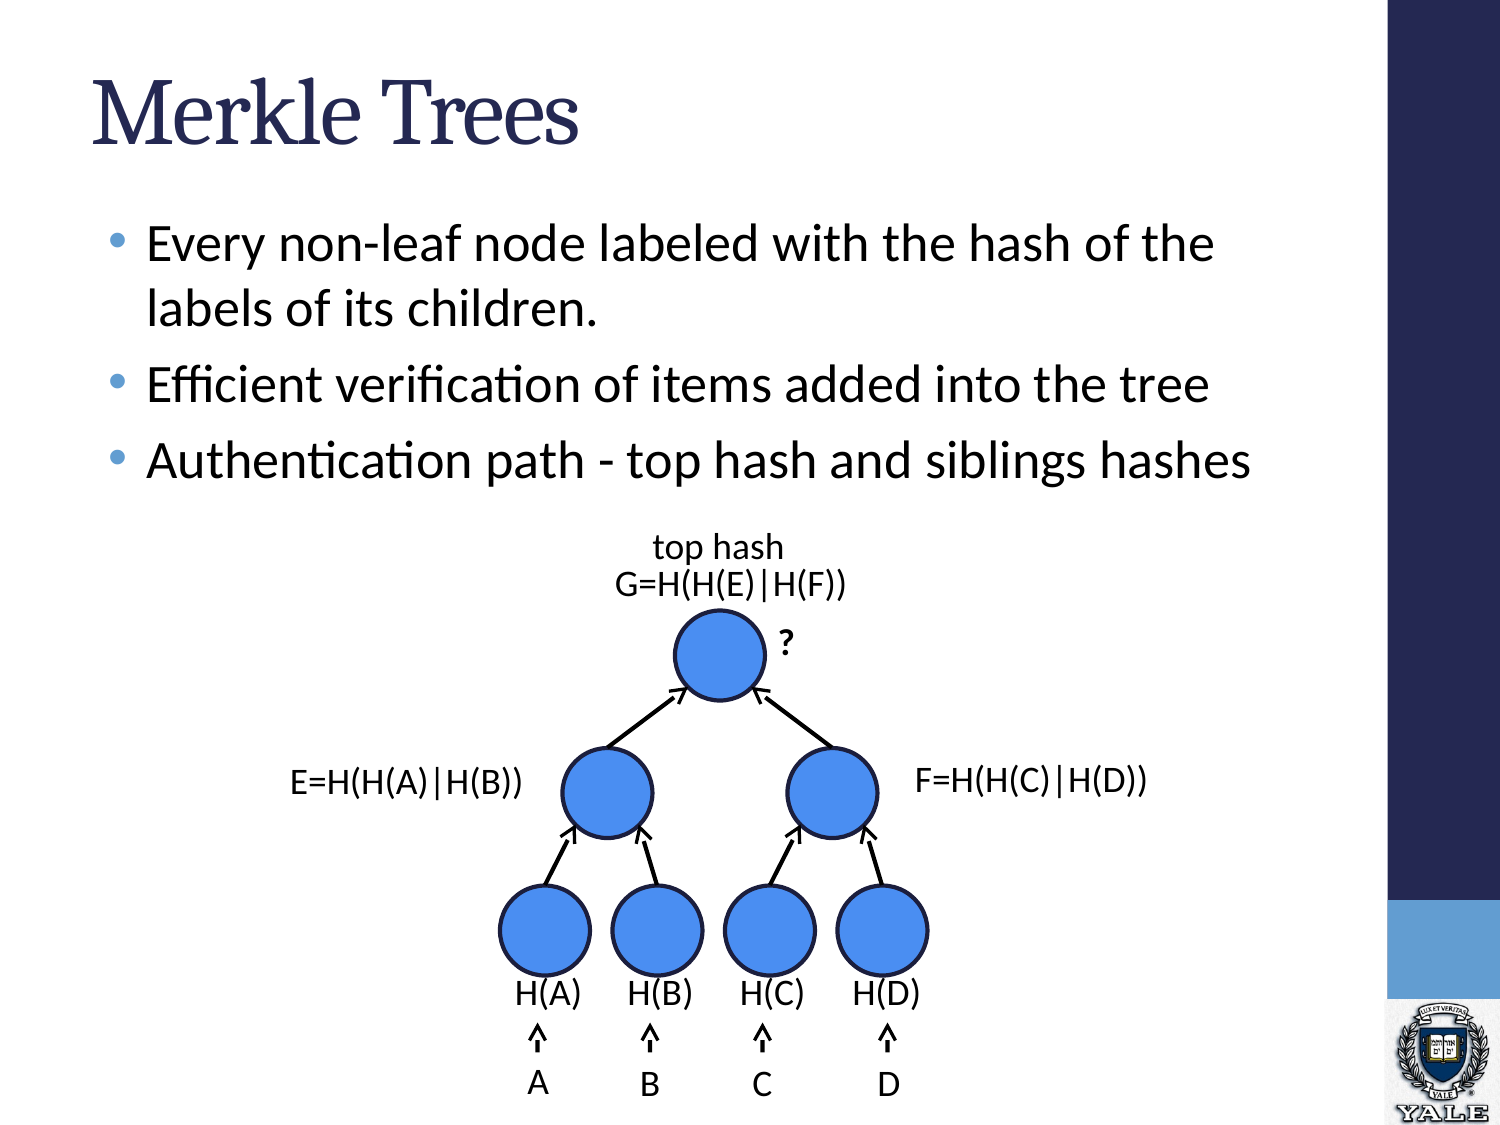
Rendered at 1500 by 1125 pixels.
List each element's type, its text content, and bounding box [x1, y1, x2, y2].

text_box C [737, 1051, 788, 1112]
text_box [787, 748, 878, 839]
text_box ? [762, 612, 810, 671]
title Merkle Trees [75, 12, 1325, 200]
text_box H(D) [837, 960, 938, 1021]
text_box [724, 885, 815, 960]
text_box [612, 885, 703, 960]
text_box [674, 612, 763, 701]
text_box H(C) [725, 960, 825, 1021]
text_box H(B) [612, 960, 713, 1021]
text_box H(A) [500, 960, 600, 1021]
text_box B [624, 1051, 675, 1112]
text_box A [512, 1049, 563, 1110]
text_box F=H(H(C)|H(D)) [899, 748, 1263, 808]
text_box E=H(H(A)|H(B)) [274, 749, 575, 810]
text_box D [862, 1051, 913, 1112]
text_box [837, 885, 928, 960]
text_box [499, 885, 590, 960]
list Every non-leaf node labeled with the hash of the labels of its children. Efficient verification of items added into the tree Authentication path - top hash and siblings hashes [75, 200, 1325, 525]
text_box [565, 748, 653, 839]
text_box G=H(H(E)|H(F)) [599, 551, 963, 612]
picture [1384, 999, 1500, 1125]
text_box top hash [637, 514, 800, 551]
